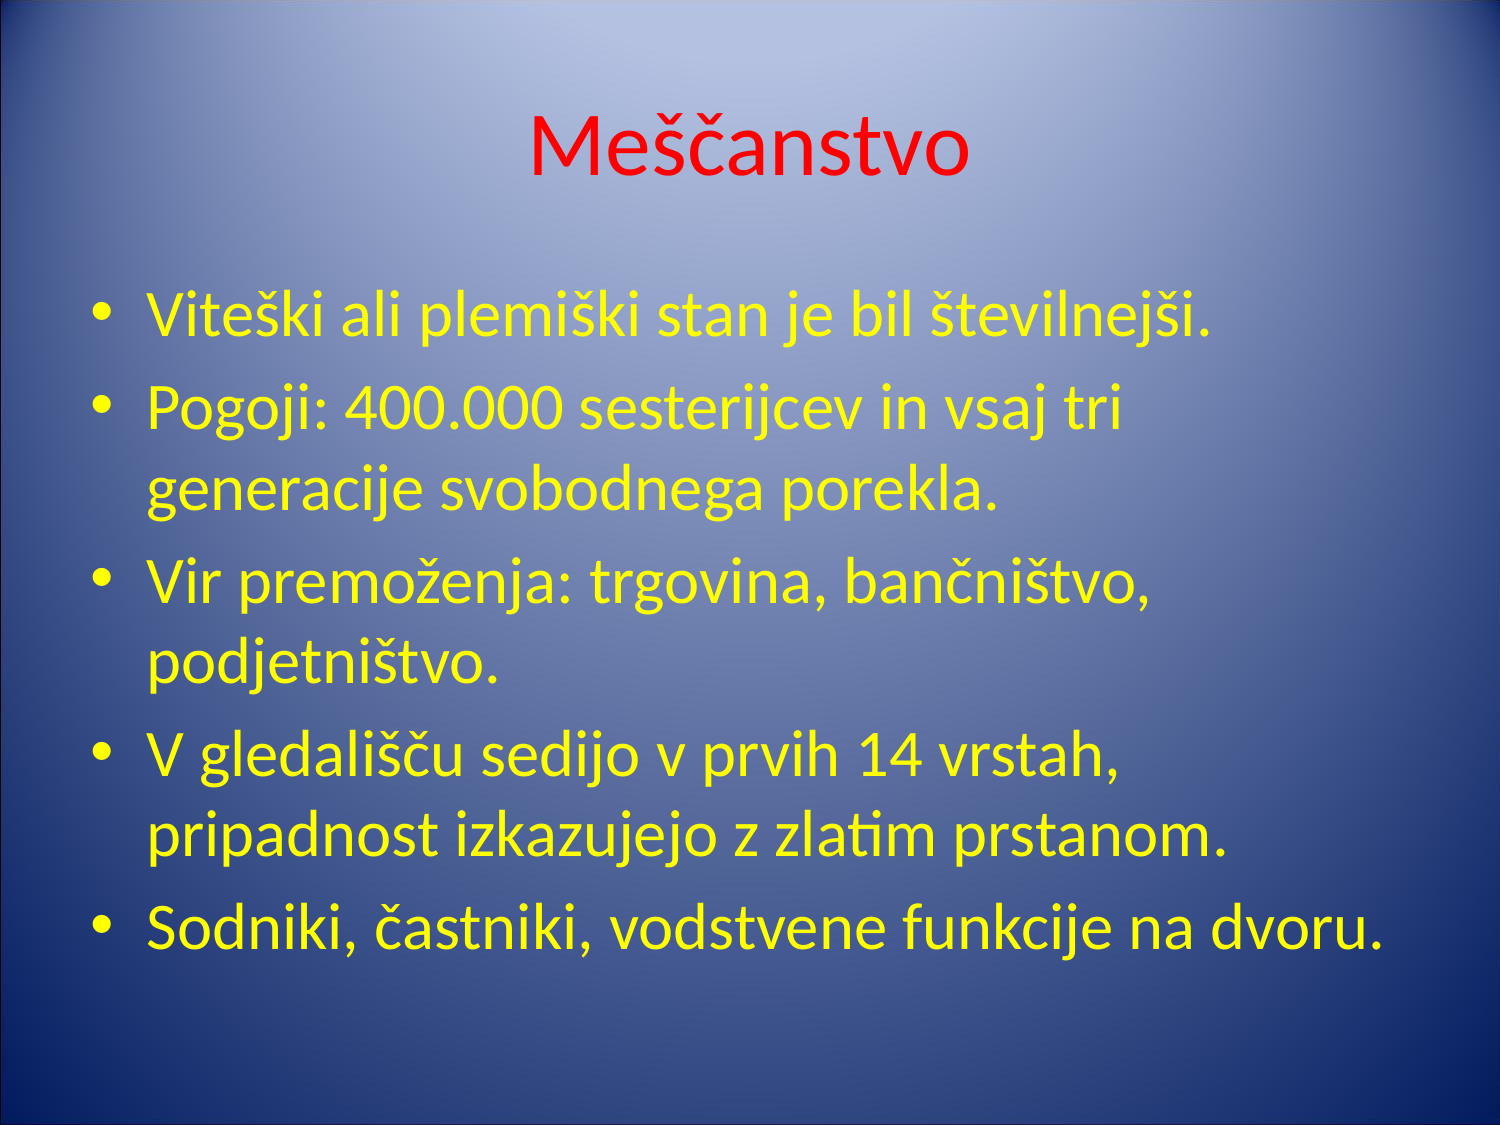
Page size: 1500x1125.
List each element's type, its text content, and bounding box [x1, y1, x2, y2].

title Meščanstvo [75, 45, 1425, 233]
picture [0, 0, 1500, 1125]
list Viteški ali plemiški stan je bil številnejši. Pogoji: 400.000 sesterijcev in vsaj tri generacije svobodnega porekla. Vir premoženja: trgovina, bančništvo, podjetništvo. V gledališču sedijo v prvih 14 vrstah, pripadnost izkazujejo z zlatim prstanom. Sodniki, častniki, vodstvene funkcije na dvoru. [75, 262, 1425, 1005]
